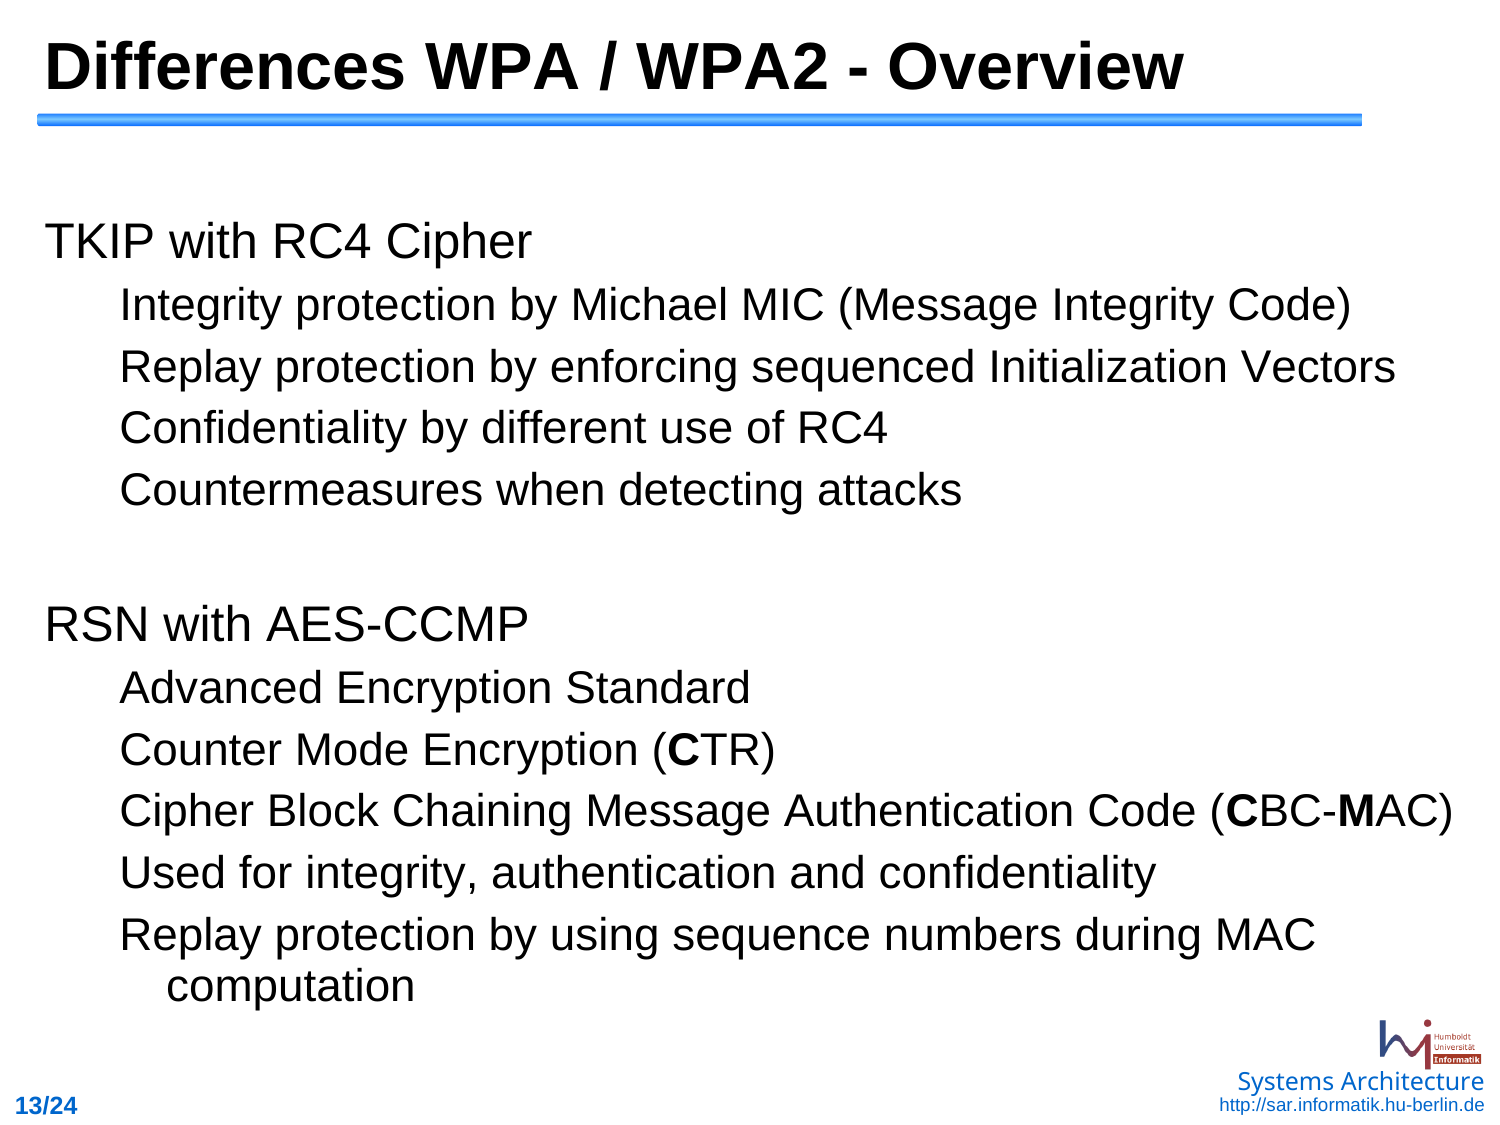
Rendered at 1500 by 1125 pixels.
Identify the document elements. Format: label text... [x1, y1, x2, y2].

list TKIP with RC4 Cipher Integrity protection by Michael MIC (Message Integrity Code) Replay protection by enforcing sequenced Initialization Vectors Confidentiality by different use of RC4 Countermeasures when detecting attacks RSN with AES-CCMP Advanced Encryption Standard Counter Mode Encryption (CTR) Cipher Block Chaining Message Authentication Code (CBC-MAC) Used for integrity, authentication and confidentiality Replay protection by using sequence numbers during MAC computation [29, 137, 1500, 1072]
title Differences WPA / WPA2 - Overview [29, 20, 1500, 114]
